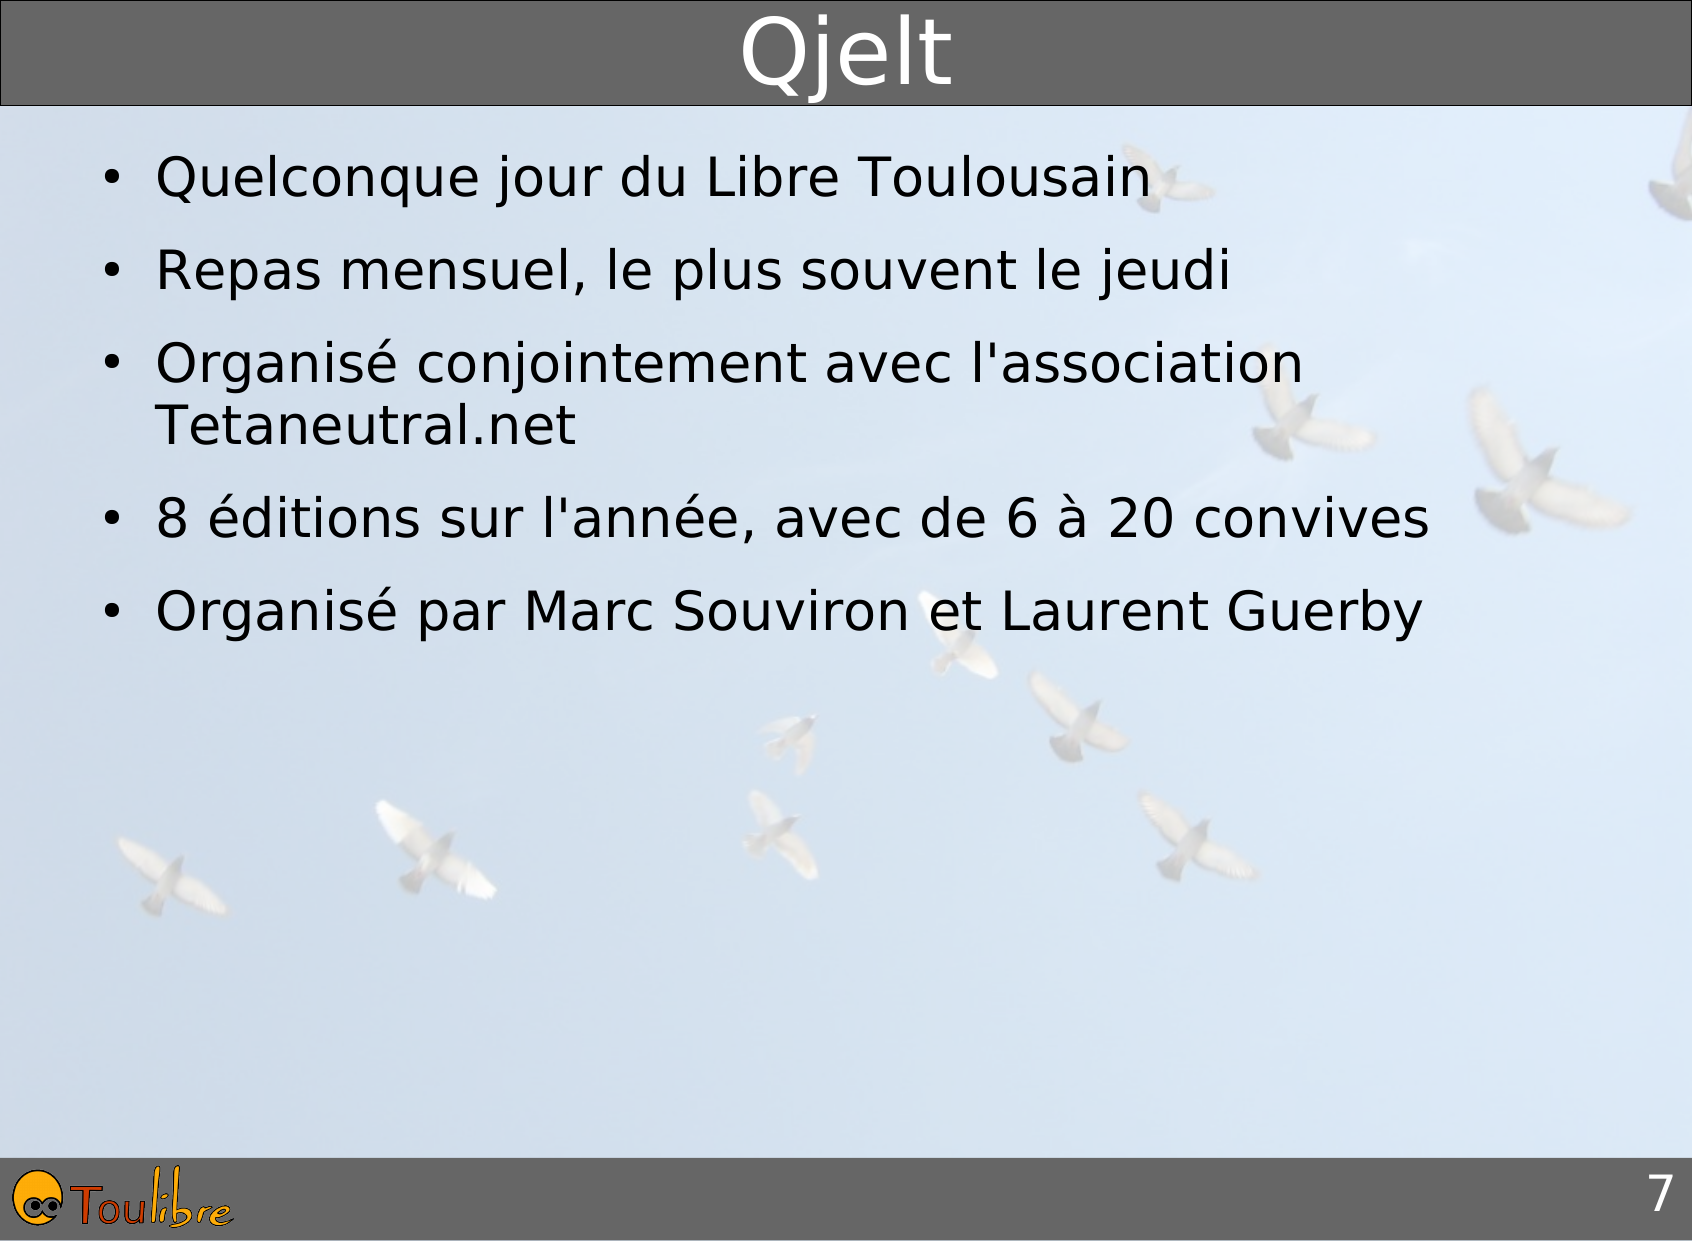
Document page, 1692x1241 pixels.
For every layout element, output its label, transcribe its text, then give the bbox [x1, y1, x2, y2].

list Quelconque jour du Libre Toulousain Repas mensuel, le plus souvent le jeudi Organisé conjointement avec l'association Tetaneutral.net 8 éditions sur l'année, avec de 6 à 20 convives Organisé par Marc Souviron et Laurent Guerby [84, 146, 1608, 1095]
title Qjelt [0, 0, 1692, 107]
picture [12, 1165, 234, 1228]
